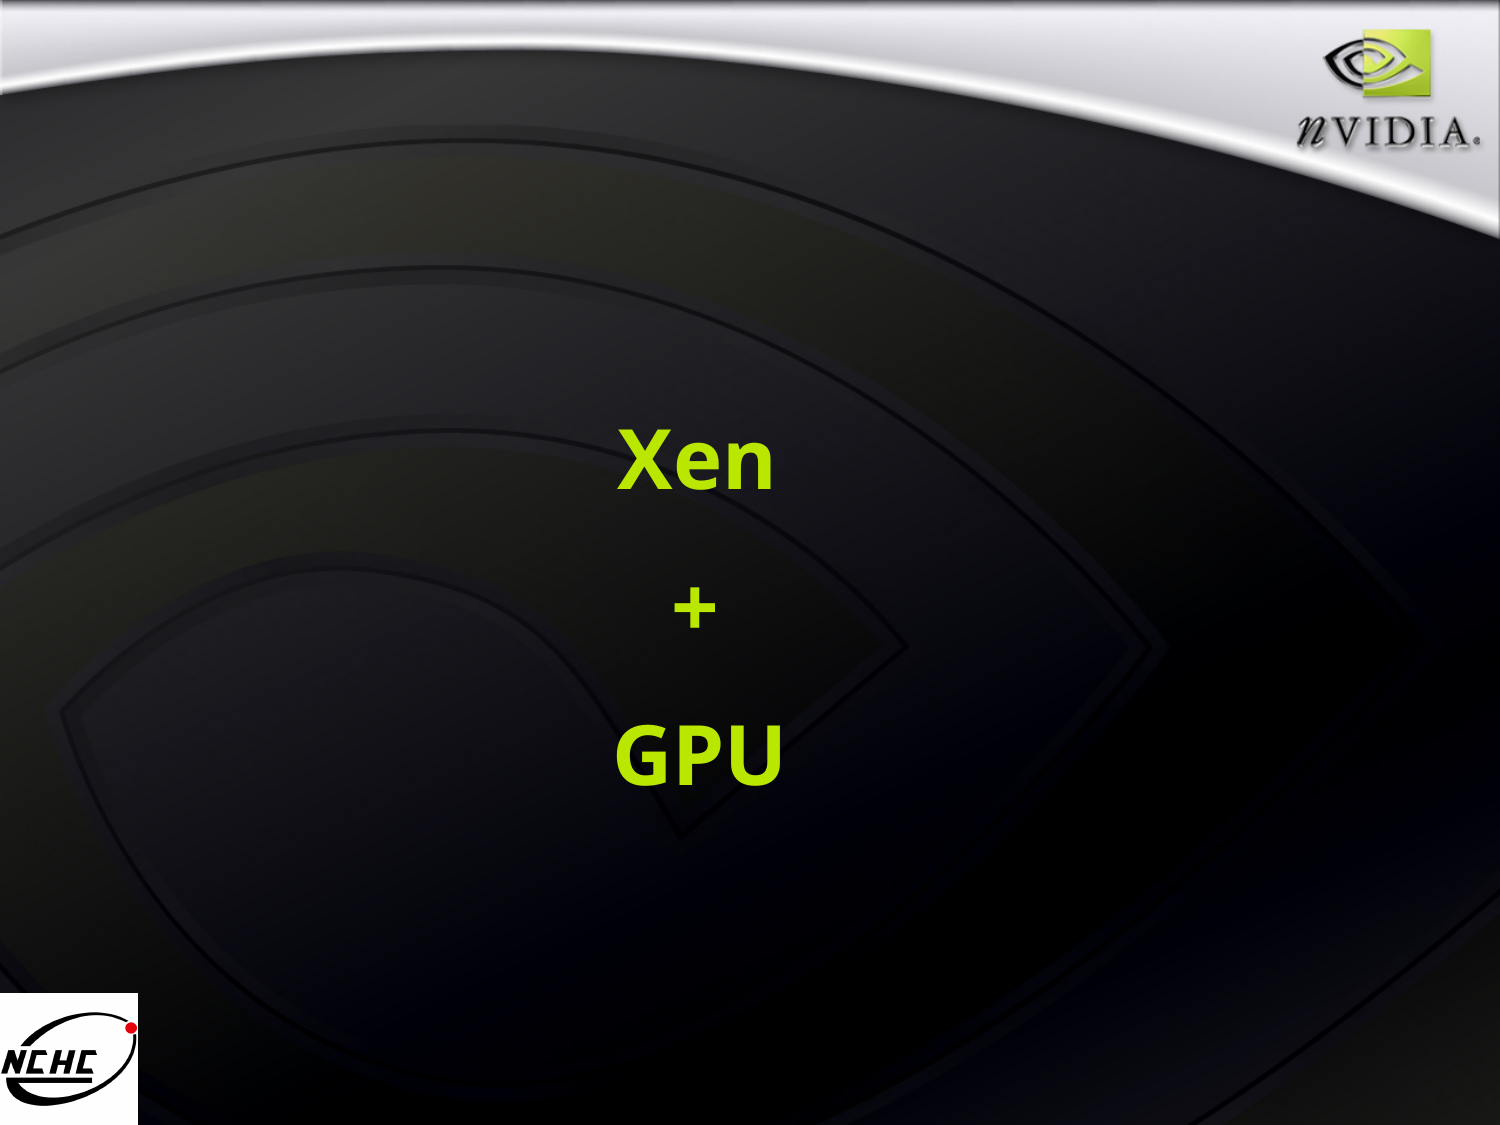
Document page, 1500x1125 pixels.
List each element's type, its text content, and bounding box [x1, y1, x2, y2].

title Xen [531, 354, 857, 562]
picture [0, 0, 1500, 1125]
title + [620, 531, 827, 680]
title GPU [543, 679, 869, 827]
